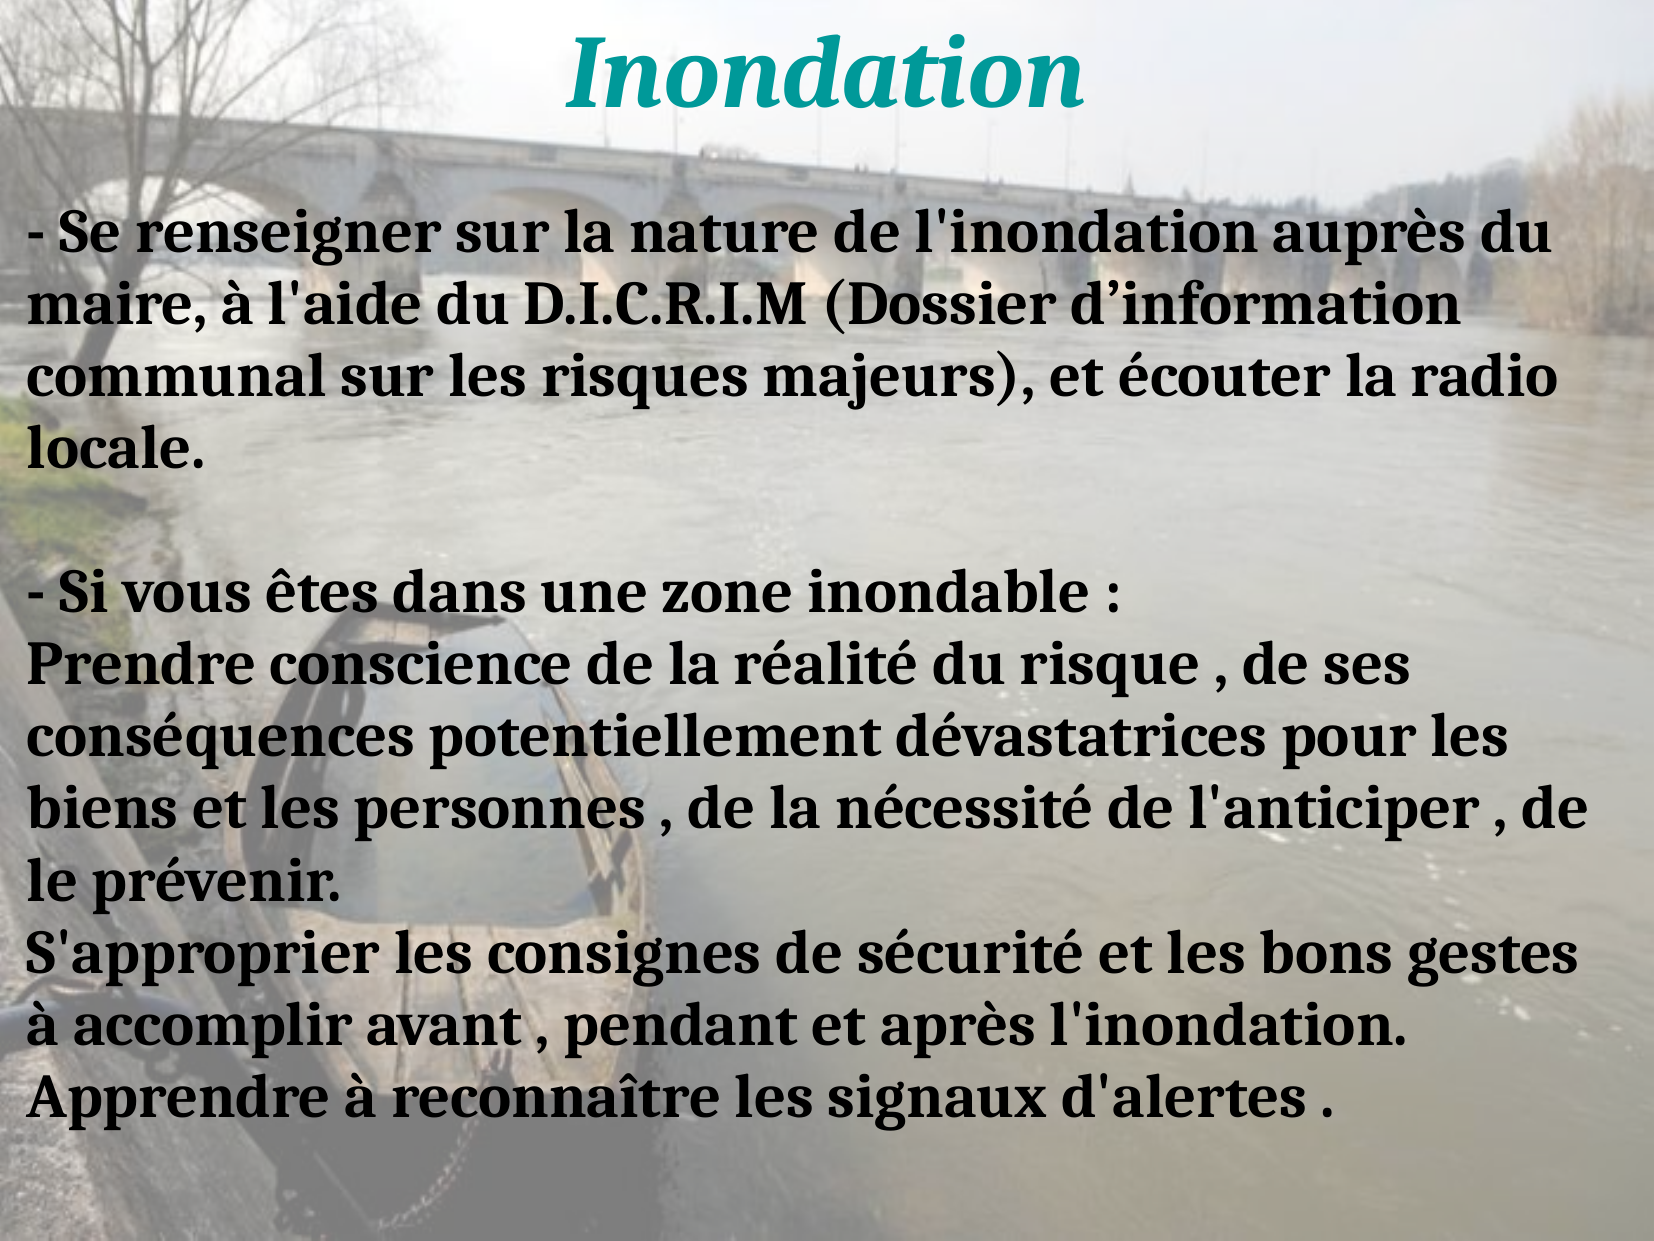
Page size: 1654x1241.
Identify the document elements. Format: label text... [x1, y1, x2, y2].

picture [0, 0, 1654, 1241]
title Inondation [82, 0, 1571, 178]
text_box - Se renseigner sur la nature de l'inondation auprès du maire, à l'aide du D.I.C.R.I.M (Dossier d’information communal sur les risques majeurs), et écouter la radio locale. - Si vous êtes dans une zone inondable : Prendre conscience de la réalité du risque , de ses conséquences potentiellement dévastatrices pour les biens et les personnes , de la nécessité de l'anticiper , de le prévenir. S'approprier les consignes de sécurité et les bons gestes à accomplir avant , pendant et après l'inondation. Apprendre à reconnaître les signaux d'alertes . [11, 188, 1630, 1234]
text_box [59, 330, 308, 388]
